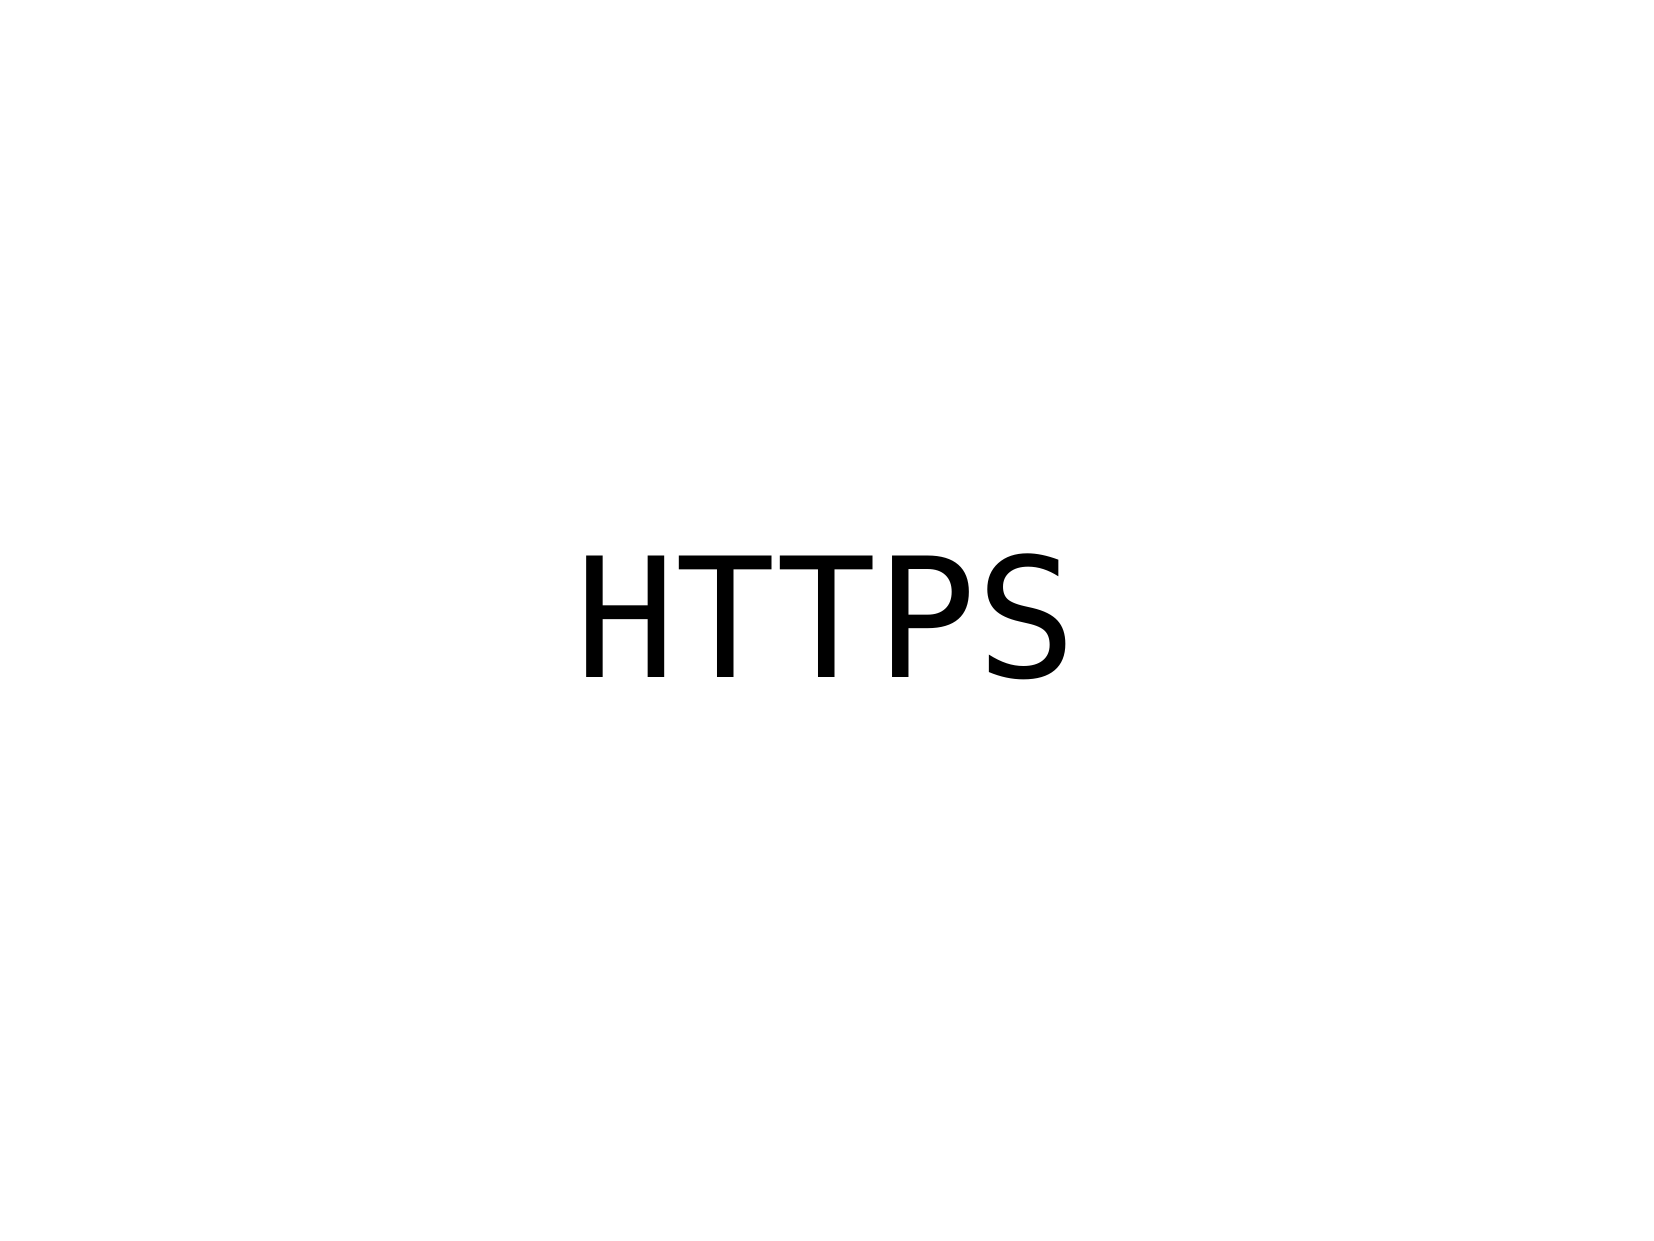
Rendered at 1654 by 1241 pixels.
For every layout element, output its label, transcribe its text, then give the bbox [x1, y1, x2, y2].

title HTTPS [82, 523, 1571, 718]
